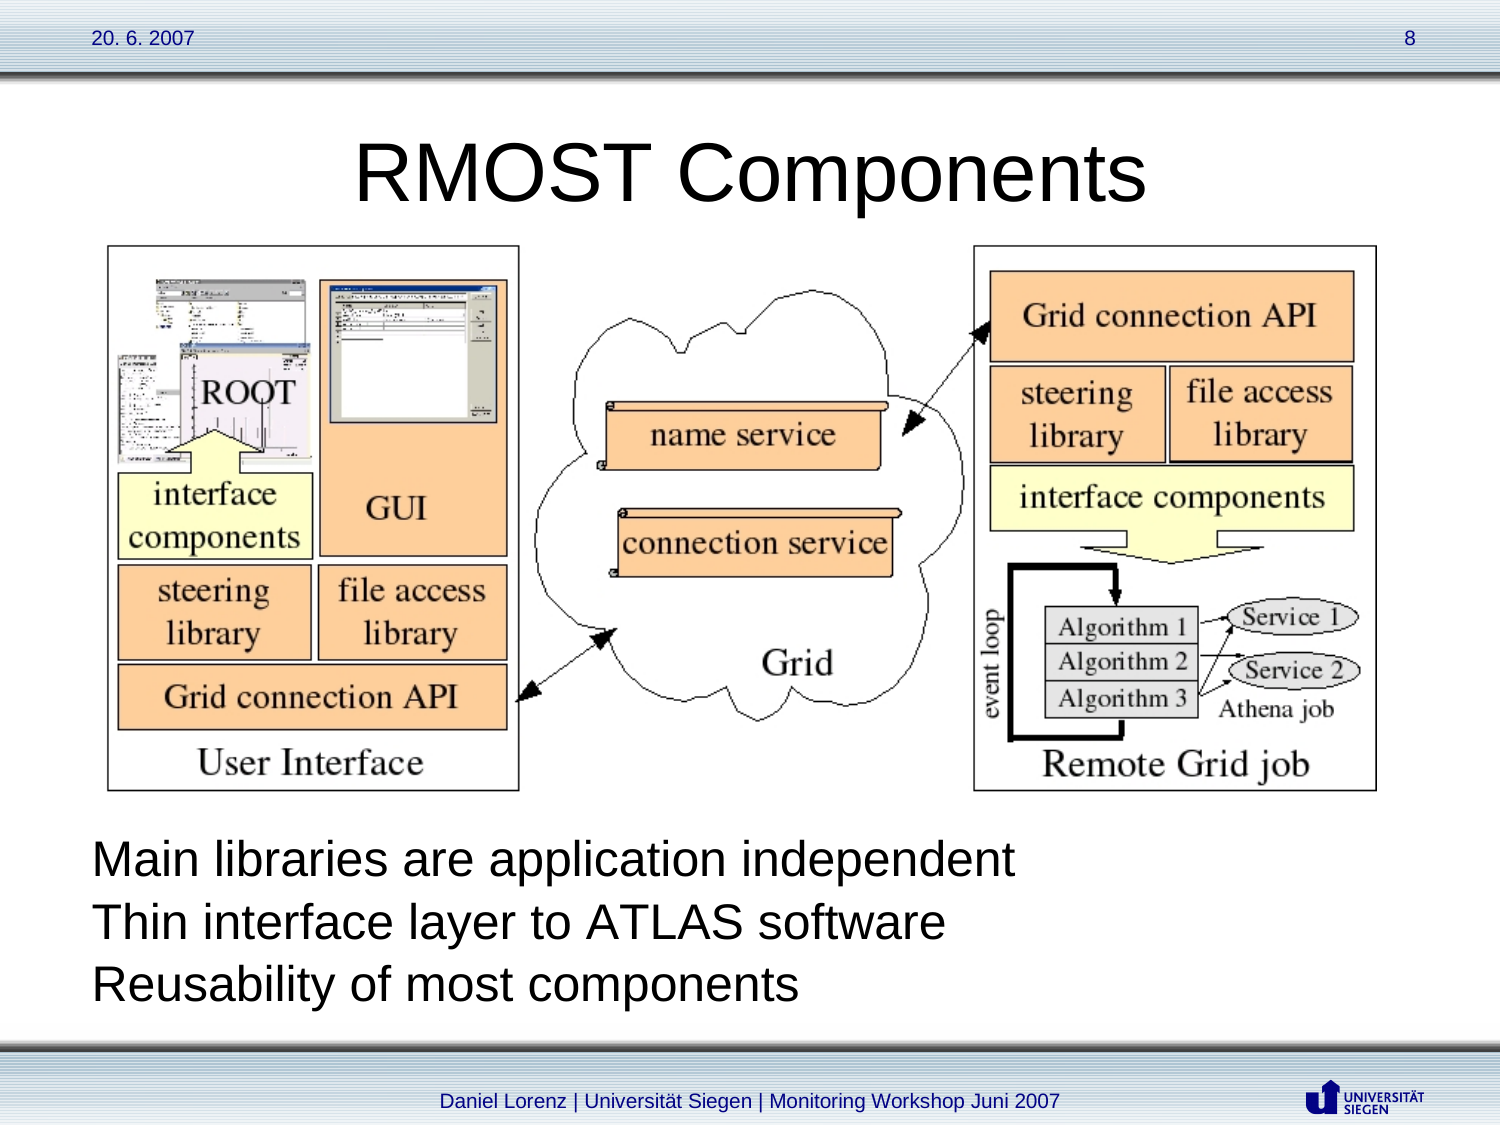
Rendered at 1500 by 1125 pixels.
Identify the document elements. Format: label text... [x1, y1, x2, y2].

picture [100, 241, 1377, 793]
title RMOST Components [76, 90, 1425, 256]
list Main libraries are application independent Thin interface layer to ATLAS software Reusability of most components [76, 828, 1412, 1047]
picture [0, 1023, 1500, 1125]
picture [0, 0, 1500, 102]
